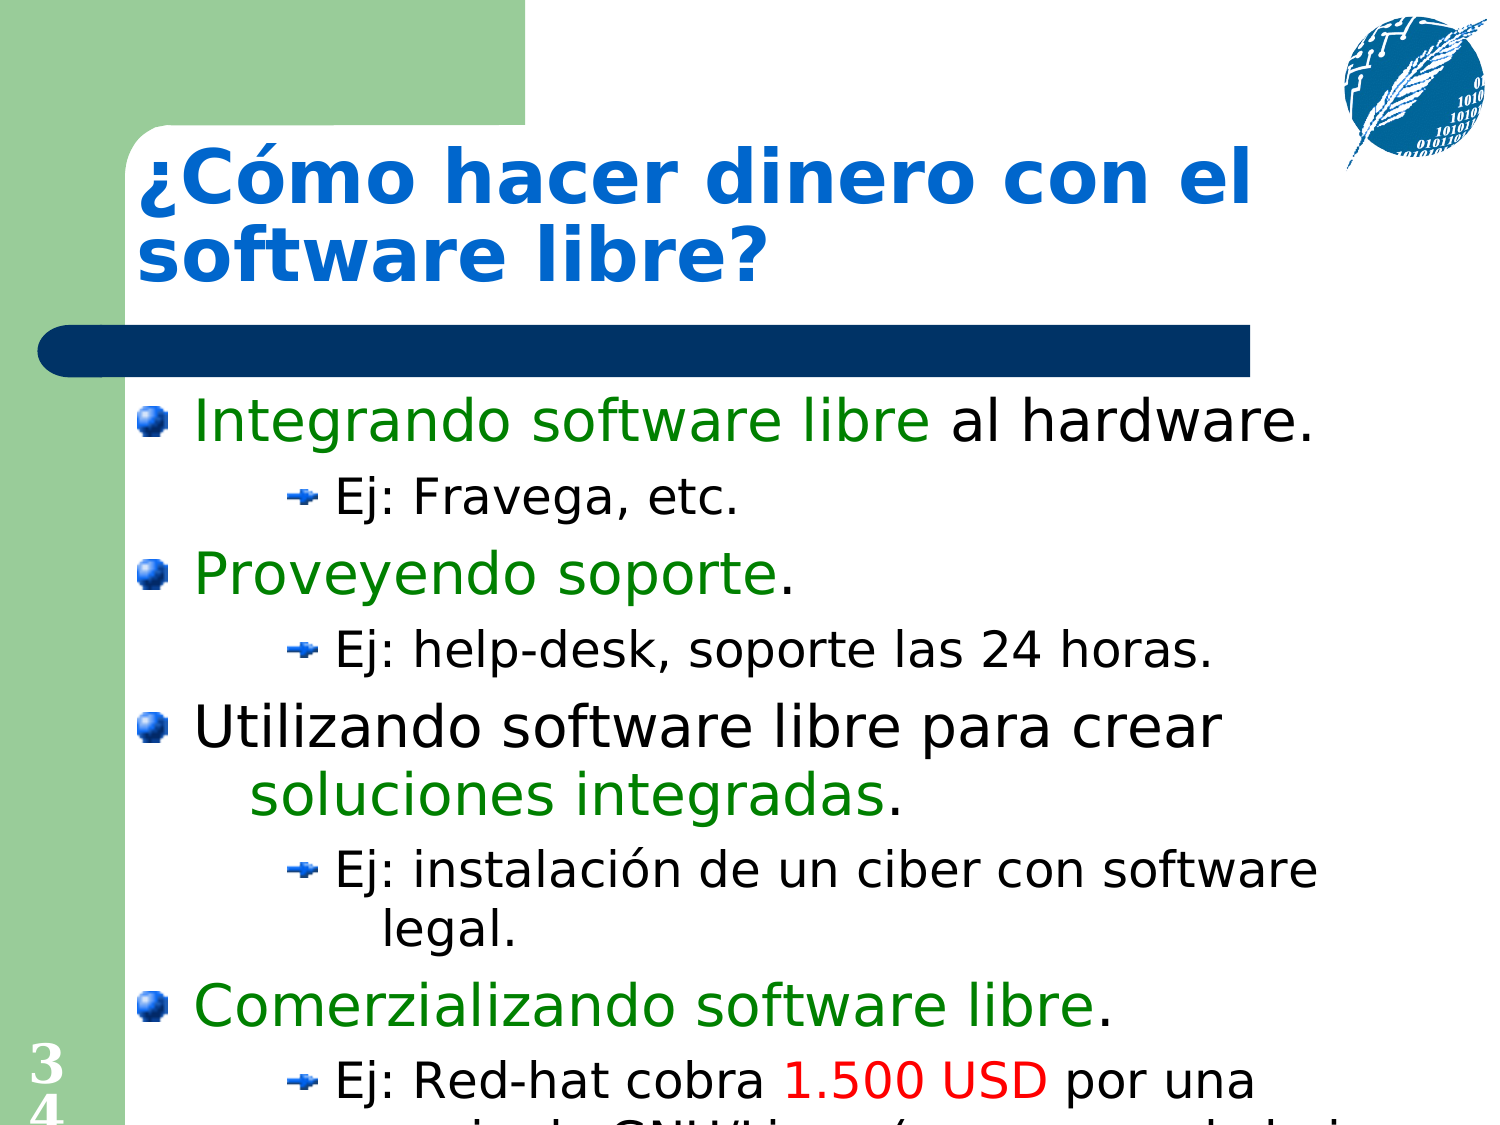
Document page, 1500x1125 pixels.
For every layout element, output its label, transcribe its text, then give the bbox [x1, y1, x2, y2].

picture [1341, 15, 1487, 172]
picture [1436, 127, 1450, 136]
picture [1416, 140, 1425, 149]
title ¿Cómo hacer dinero con el software libre? [136, 135, 1414, 302]
list Integrando software libre al hardware. Ej: Fravega, etc. Proveyendo soporte. Ej: help-desk, soporte las 24 horas. Utilizando software libre para crear soluciones integradas. Ej: instalación de un ciber con software legal. Comerzializando software libre. Ej: Red-hat cobra 1.500 USD por una copia de GNU/Linux (que se puede bajar gratis). [137, 387, 1400, 1111]
picture [1427, 138, 1431, 148]
picture [1433, 139, 1440, 147]
